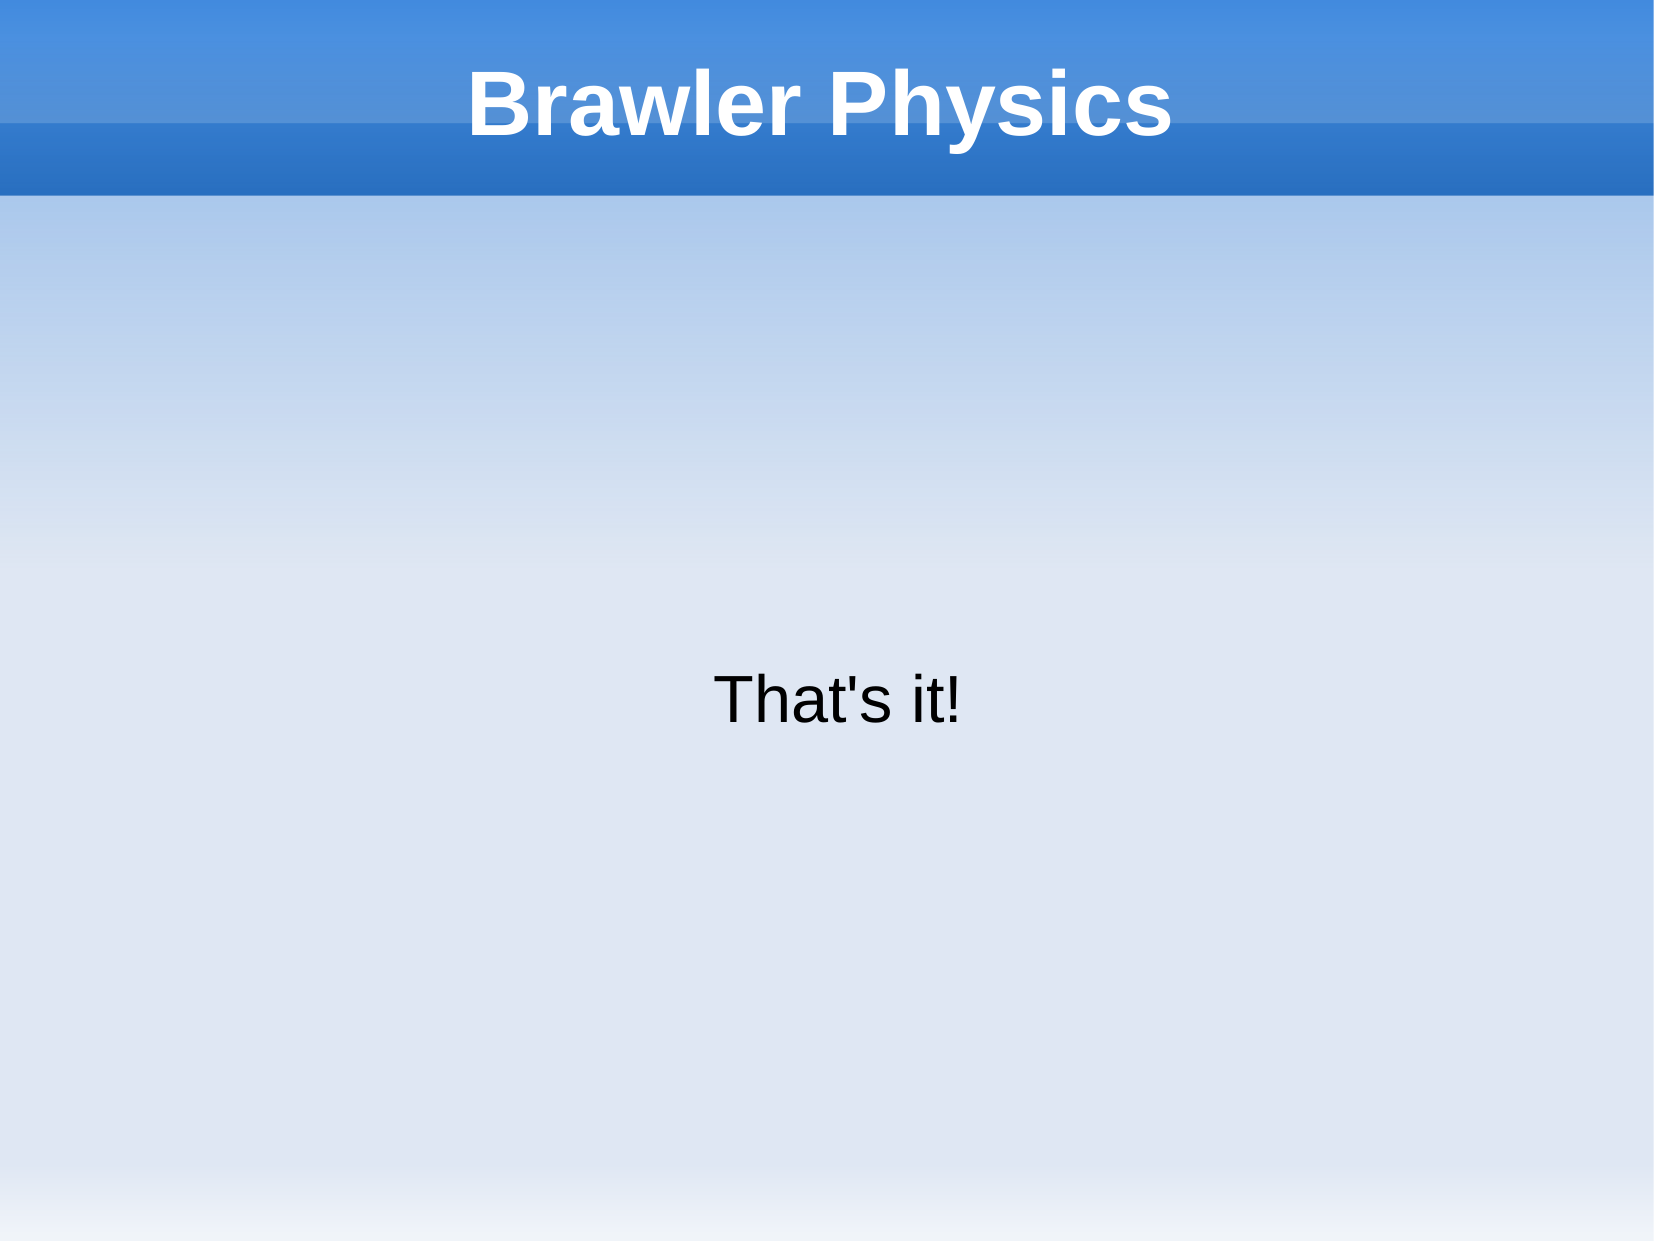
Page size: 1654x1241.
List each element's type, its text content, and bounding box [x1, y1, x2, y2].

picture [0, 0, 1654, 1241]
title Brawler Physics [76, 0, 1565, 208]
subtitle That's it! [82, 290, 1571, 1109]
